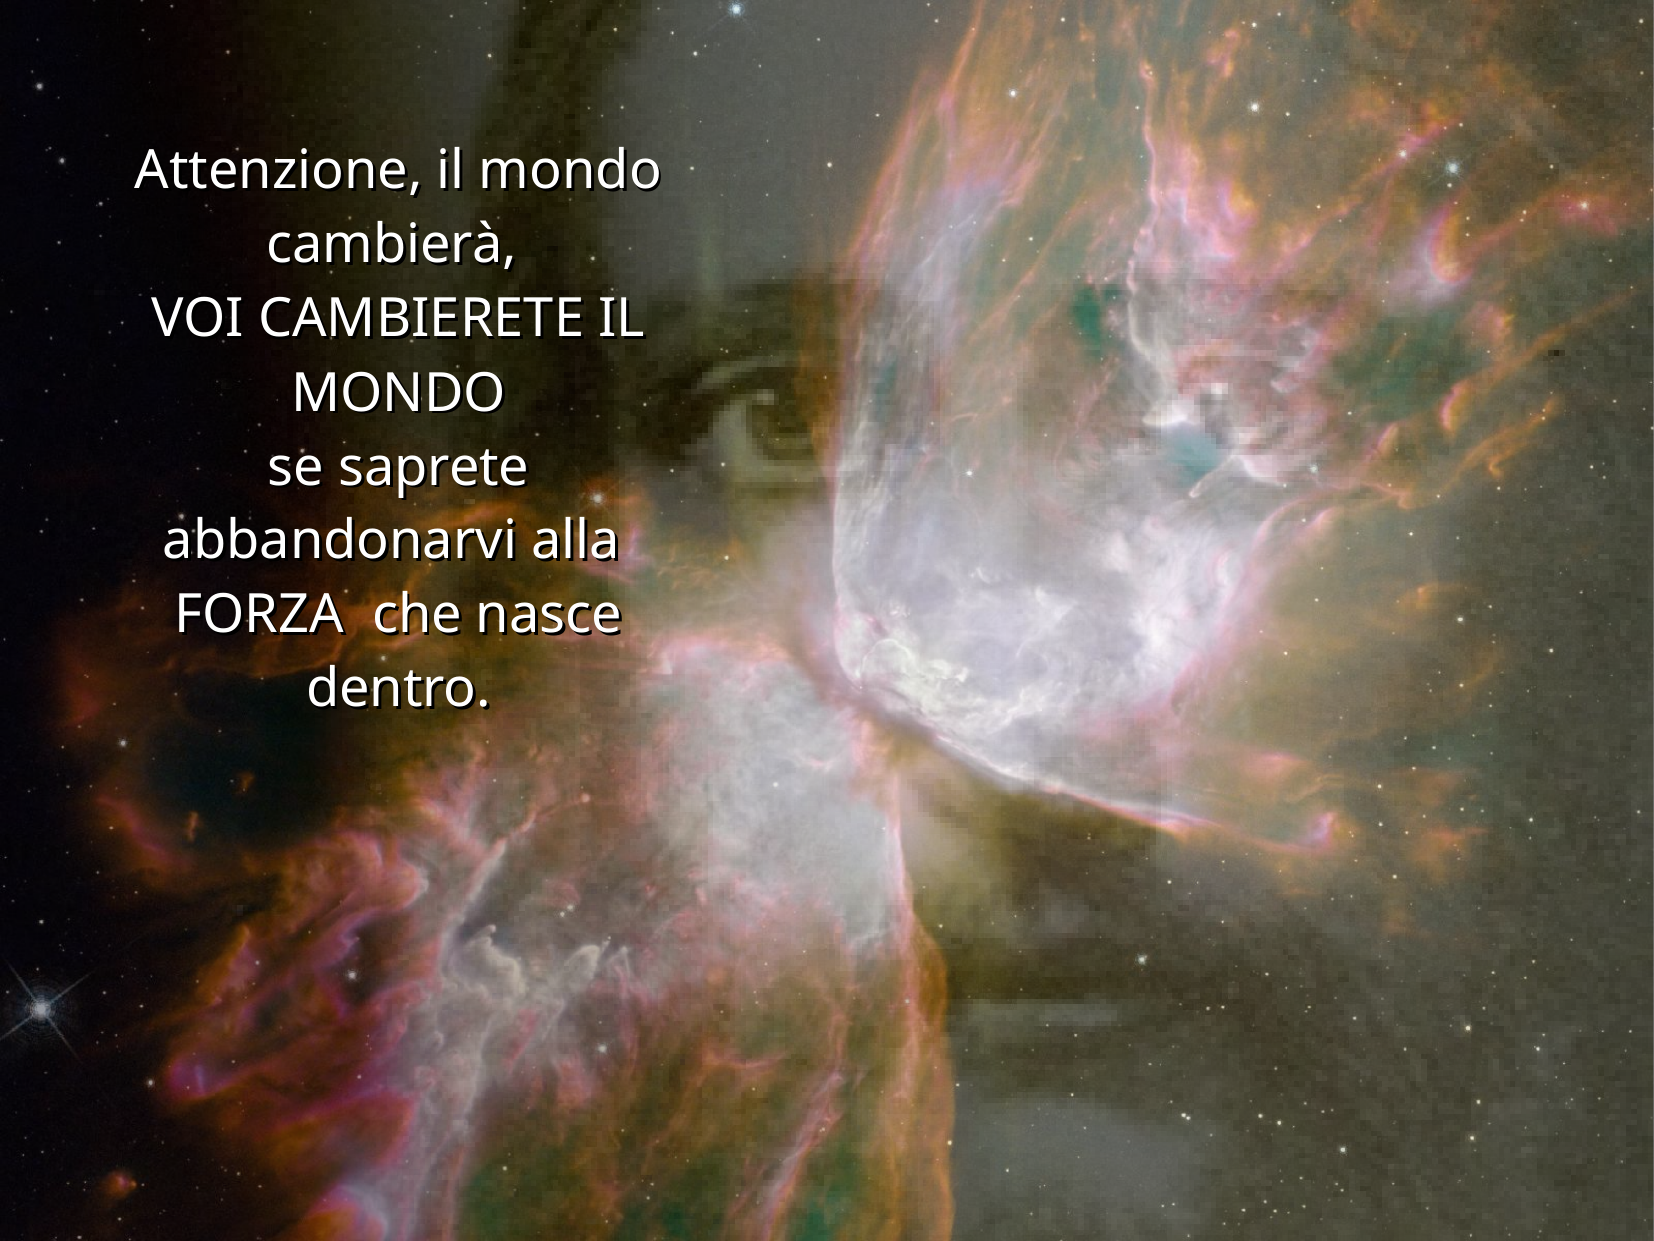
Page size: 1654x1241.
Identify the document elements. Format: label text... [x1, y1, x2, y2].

title Attenzione, il mondo cambierà, VOI CAMBIERETE IL MONDO se saprete abbandonarvi alla FORZA che nasce dentro. [88, 147, 709, 781]
picture [0, 0, 1654, 1241]
